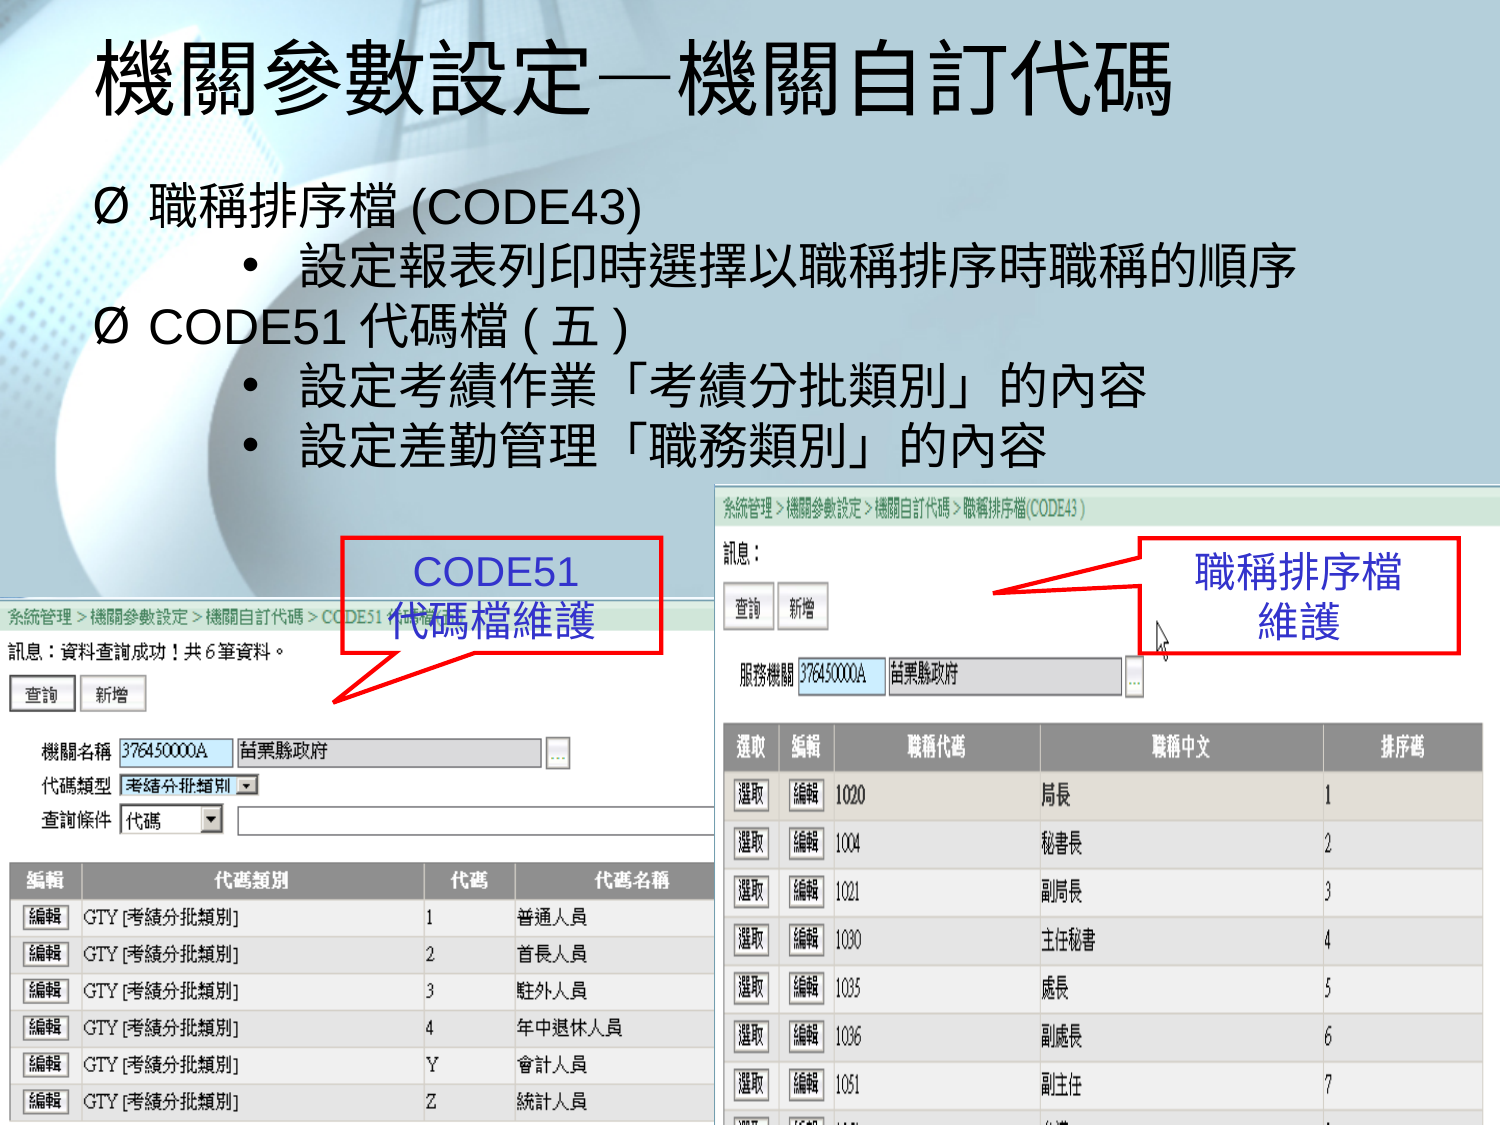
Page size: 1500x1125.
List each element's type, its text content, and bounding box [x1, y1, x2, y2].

text_box 職稱排序檔 維護 [992, 538, 1459, 654]
text_box CODE51 代碼檔維護 [333, 537, 662, 703]
picture [0, 484, 1500, 1125]
title 機關參數設定—機關自訂代碼 [78, 19, 1459, 132]
text_box 職稱排序檔(CODE43) 設定報表列印時選擇以職稱排序時職稱的順序 CODE51代碼檔(五) 設定考績作業「考績分批類別」的內容 設定差勤管理「職務類別」的內容 [76, 166, 1250, 485]
